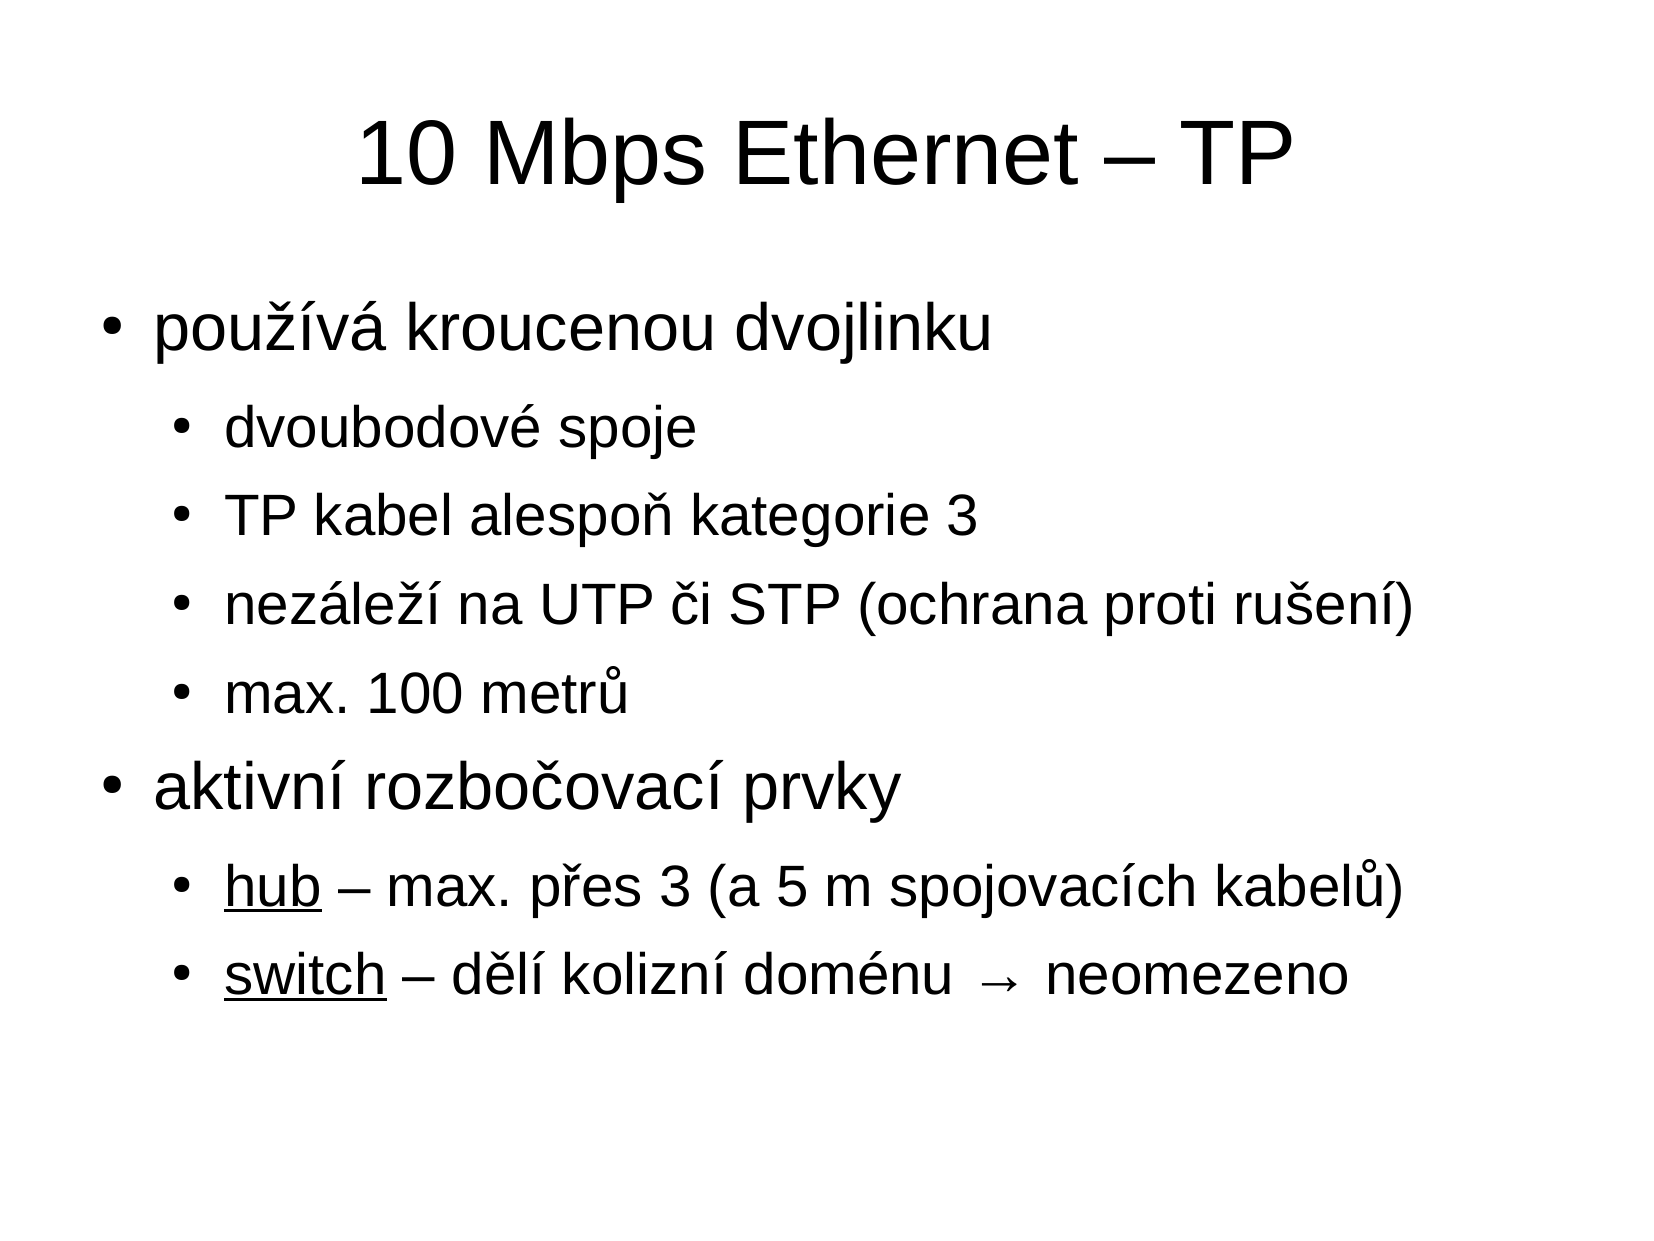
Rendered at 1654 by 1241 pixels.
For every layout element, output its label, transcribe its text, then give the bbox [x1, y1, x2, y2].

title 10 Mbps Ethernet – TP [82, 56, 1571, 250]
list používá kroucenou dvojlinku dvoubodové spoje TP kabel alespoň kategorie 3 nezáleží na UTP či STP (ochrana proti rušení) max. 100 metrů aktivní rozbočovací prvky hub – max. přes 3 (a 5 m spojovacích kabelů) switch – dělí kolizní doménu → neomezeno [82, 290, 1571, 1094]
